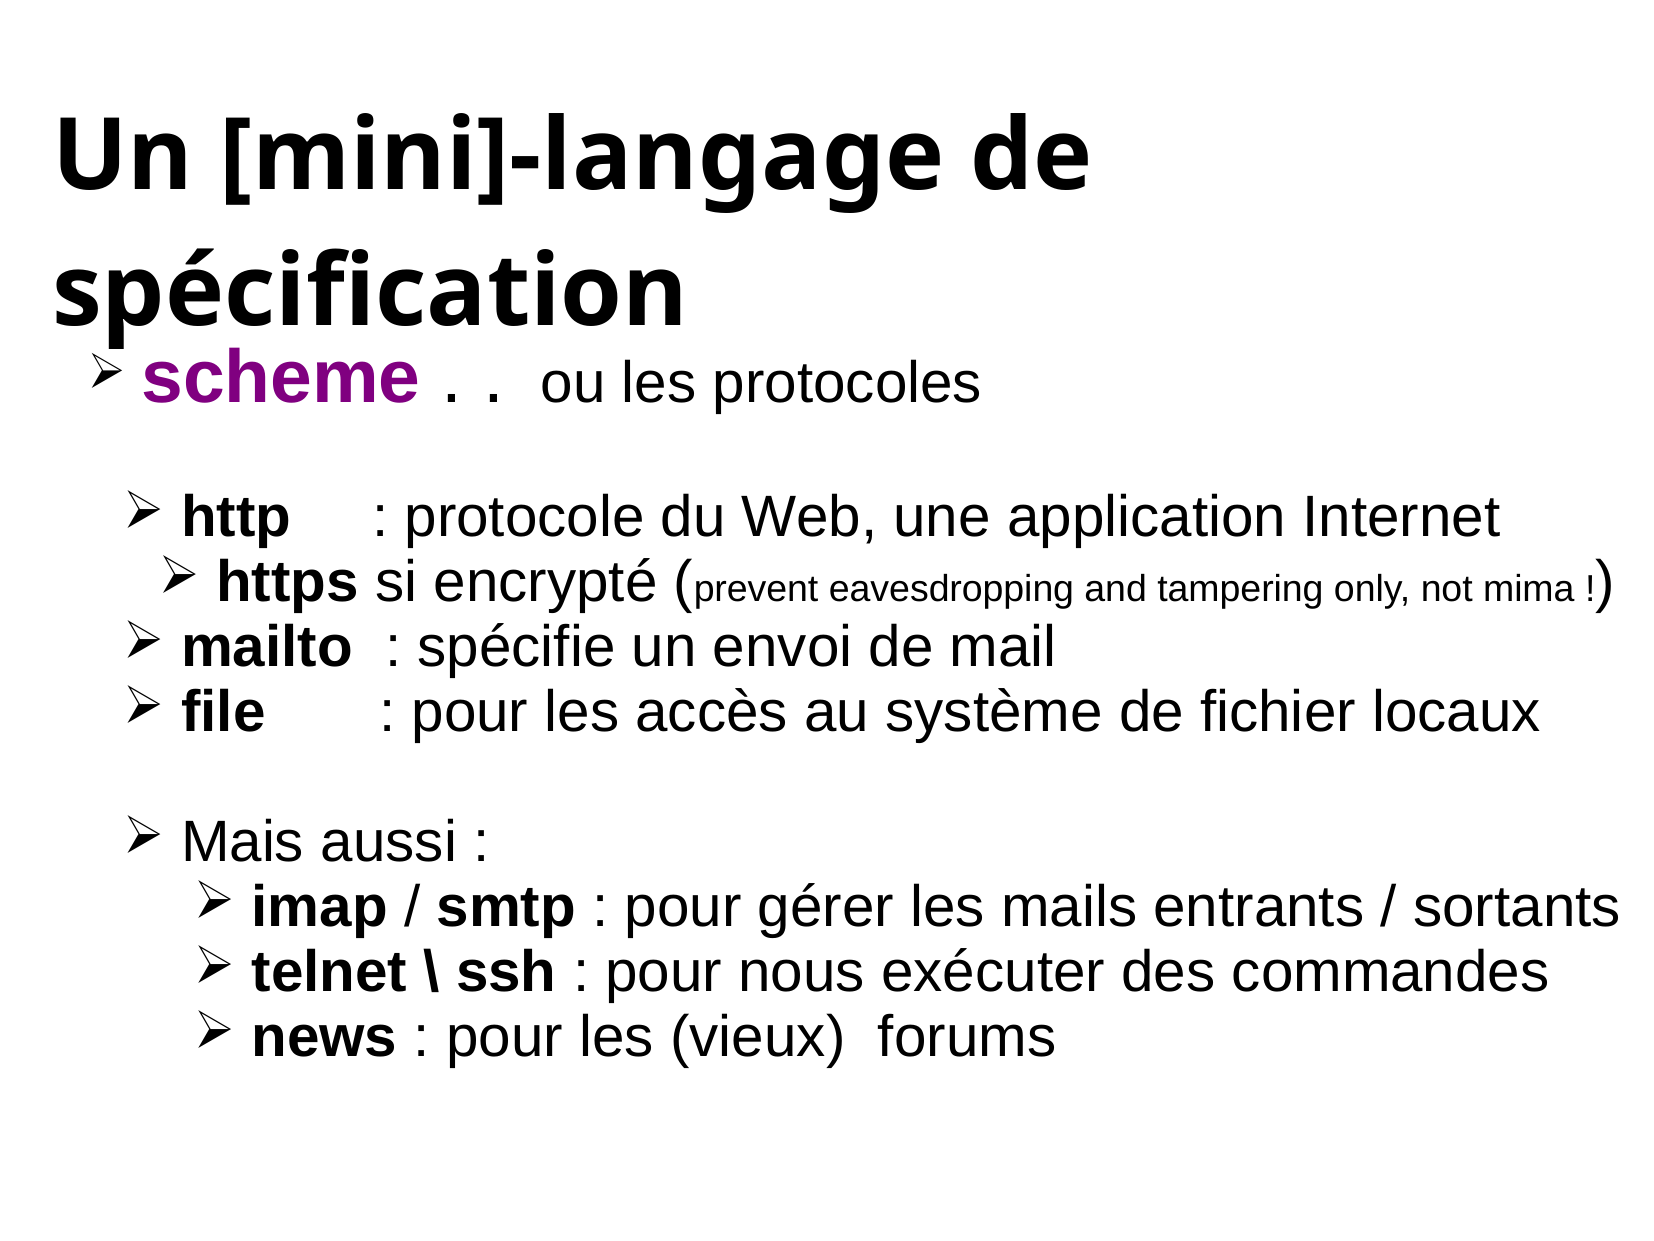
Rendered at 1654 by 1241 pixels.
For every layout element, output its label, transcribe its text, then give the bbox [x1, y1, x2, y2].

text_box Un [mini]-langage de spécification [37, 75, 1613, 219]
text_box scheme . . ou les protocoles http : protocole du Web, une application Internet https si encrypté (prevent eavesdropping and tampering only, not mima !) mailto : spécifie un envoi de mail file : pour les accès au système de fichier locaux Mais aussi : imap / smtp : pour gérer les mails entrants / sortants telnet \ ssh : pour nous exécuter des commandes news : pour les (vieux) forums [37, 262, 1638, 1138]
